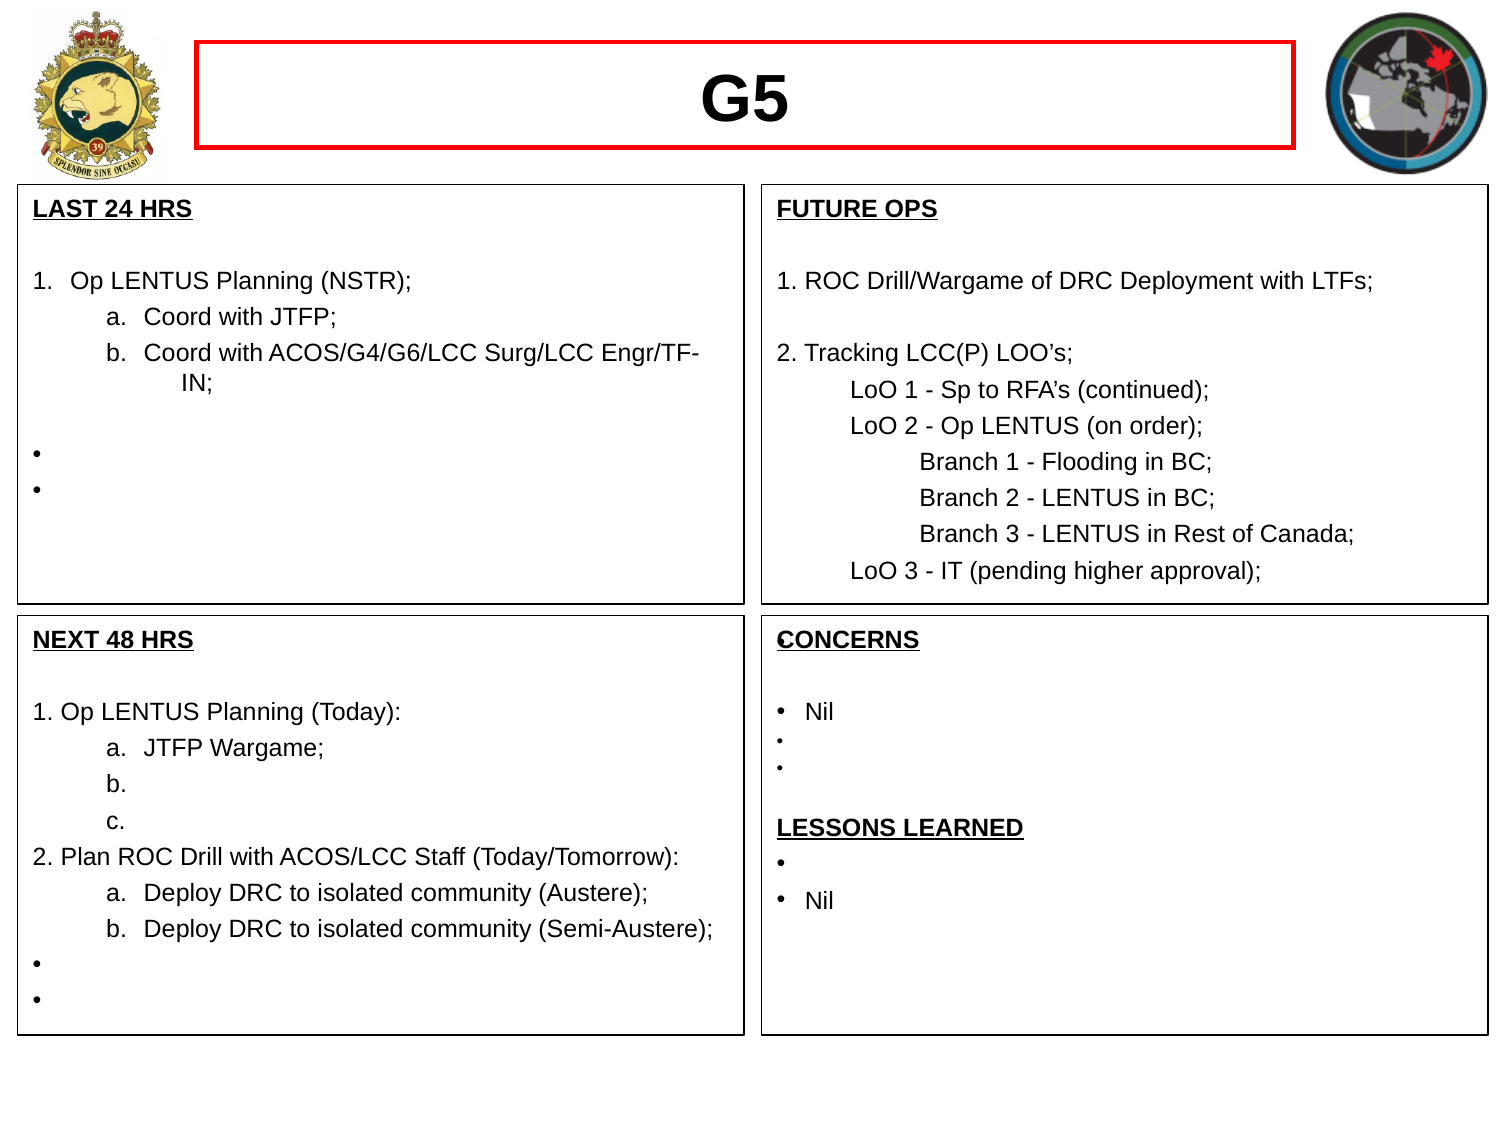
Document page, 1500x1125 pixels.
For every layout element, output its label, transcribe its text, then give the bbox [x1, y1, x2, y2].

list NEXT 48 HRS 1. Op LENTUS Planning (Today): JTFP Wargame; 2. Plan ROC Drill with ACOS/LCC Staff (Today/Tomorrow): Deploy DRC to isolated community (Austere); Deploy DRC to isolated community (Semi-Austere); [17, 615, 745, 1035]
title G5 [196, 42, 1294, 148]
list LAST 24 HRS Op LENTUS Planning (NSTR); Coord with JTFP; Coord with ACOS/G4/G6/LCC Surg/LCC Engr/TF-IN; [17, 184, 745, 604]
list CONCERNS Nil LESSONS LEARNED Nil [761, 615, 1489, 1035]
list FUTURE OPS 1. ROC Drill/Wargame of DRC Deployment with LTFs; 2. Tracking LCC(P) LOO’s; LoO 1 - Sp to RFA’s (continued); LoO 2 - Op LENTUS (on order); Branch 1 - Flooding in BC; Branch 2 - LENTUS in BC; Branch 3 - LENTUS in Rest of Canada; LoO 3 - IT (pending higher approval); [761, 184, 1489, 604]
